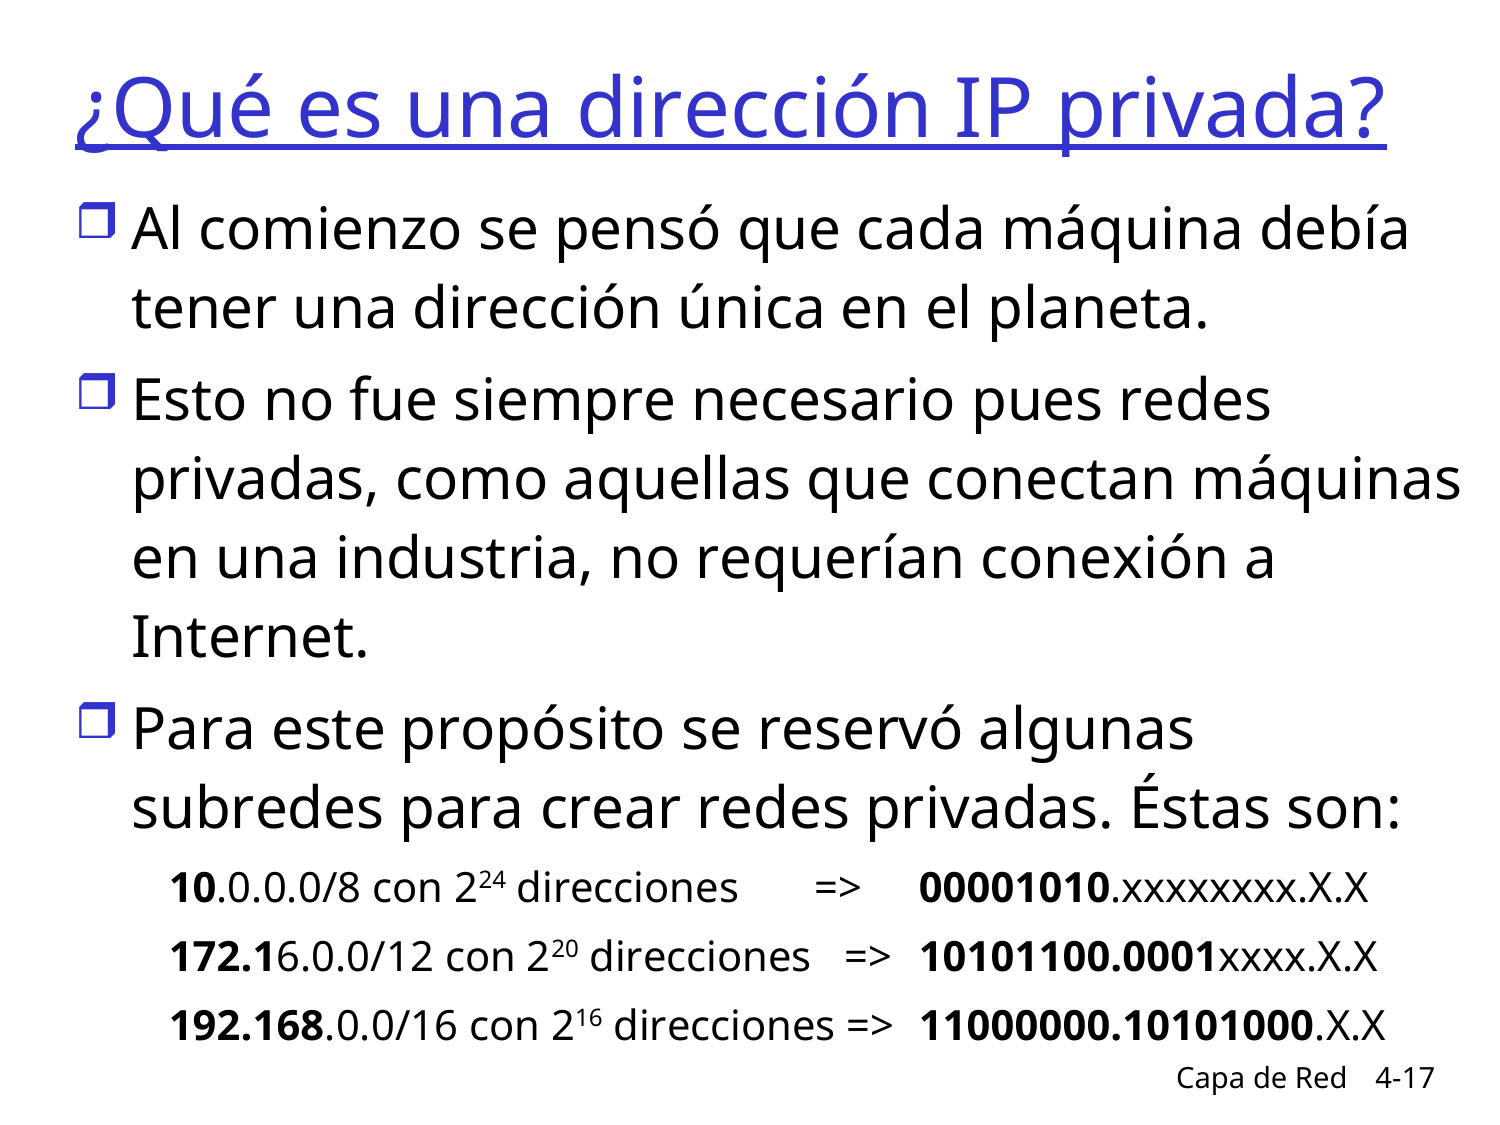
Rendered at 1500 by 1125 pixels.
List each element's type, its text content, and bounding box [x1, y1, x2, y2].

list Al comienzo se pensó que cada máquina debía tener una dirección única en el planeta. Esto no fue siempre necesario pues redes privadas, como aquellas que conectan máquinas en una industria, no requerían conexión a Internet. Para este propósito se reservó algunas subredes para crear redes privadas. Éstas son: 10.0.0.0/8 con 224 direcciones => 00001010.xxxxxxxx.X.X 172.16.0.0/12 con 220 direcciones => 10101100.0001xxxx.X.X 192.168.0.0/16 con 216 direcciones => 11000000.10101000.X.X [75, 187, 1463, 841]
title ¿Qué es una dirección IP privada? [75, 30, 1463, 181]
